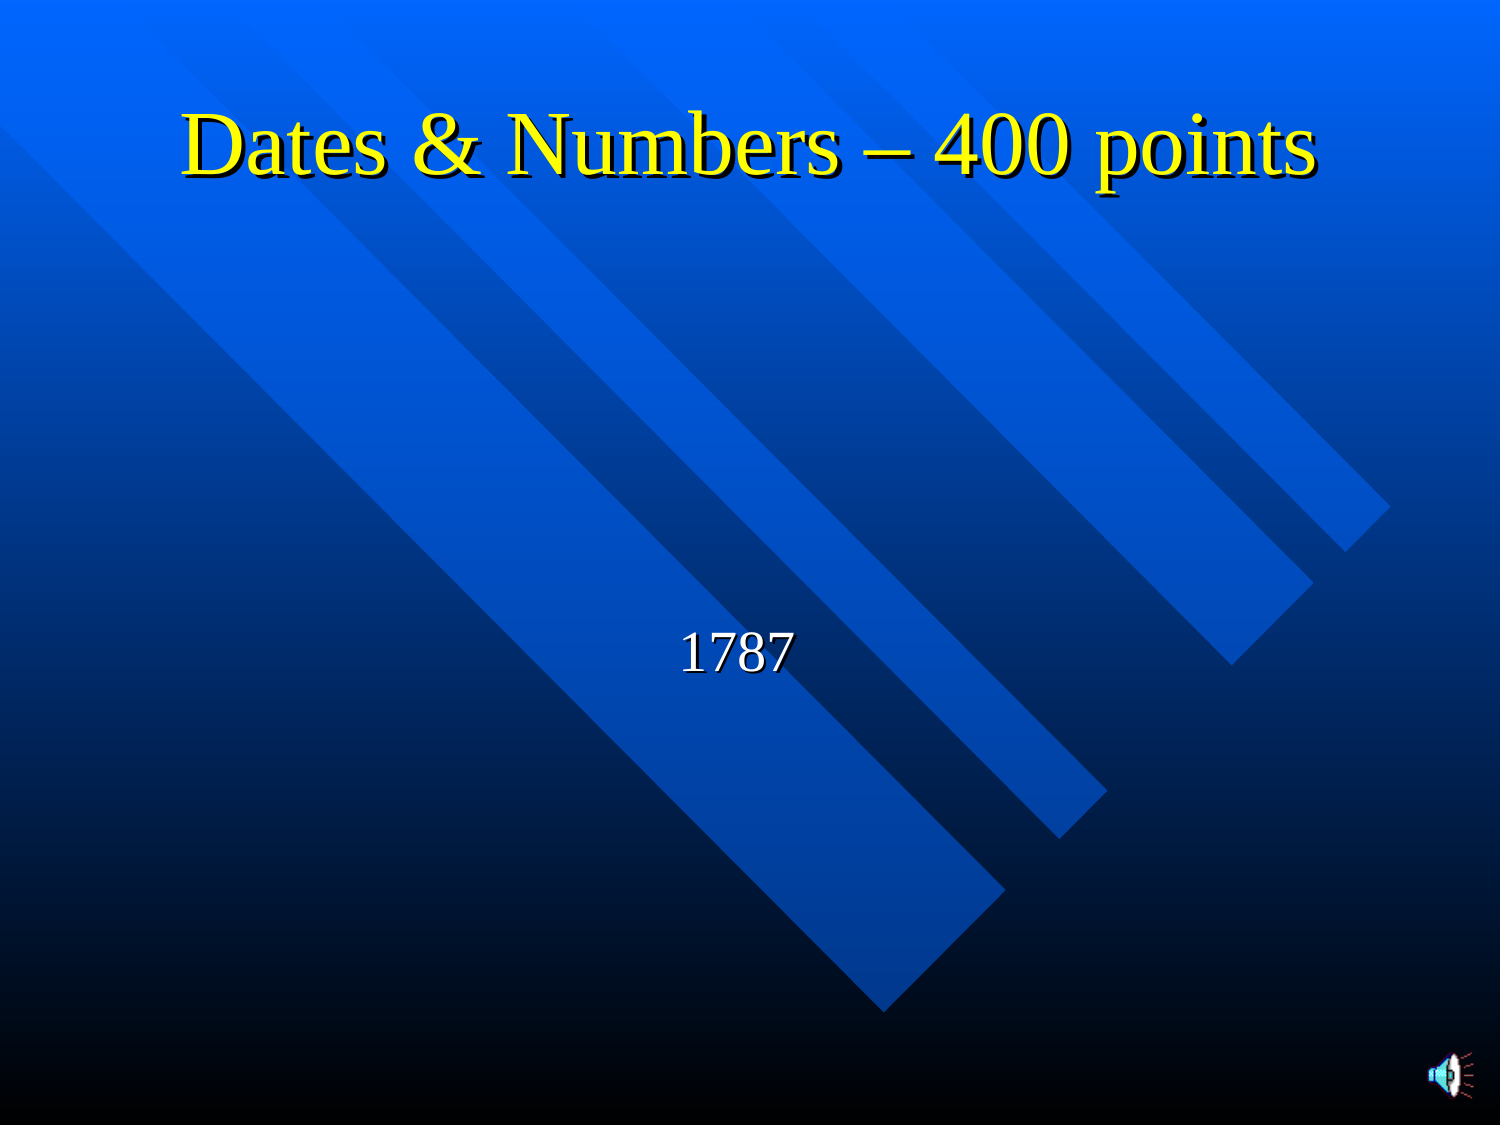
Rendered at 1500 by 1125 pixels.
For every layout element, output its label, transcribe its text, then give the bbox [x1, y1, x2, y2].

picture [1426, 1051, 1477, 1102]
table_header 1787 [125, 313, 1350, 983]
title Dates & Numbers – 400 points [112, 37, 1388, 238]
